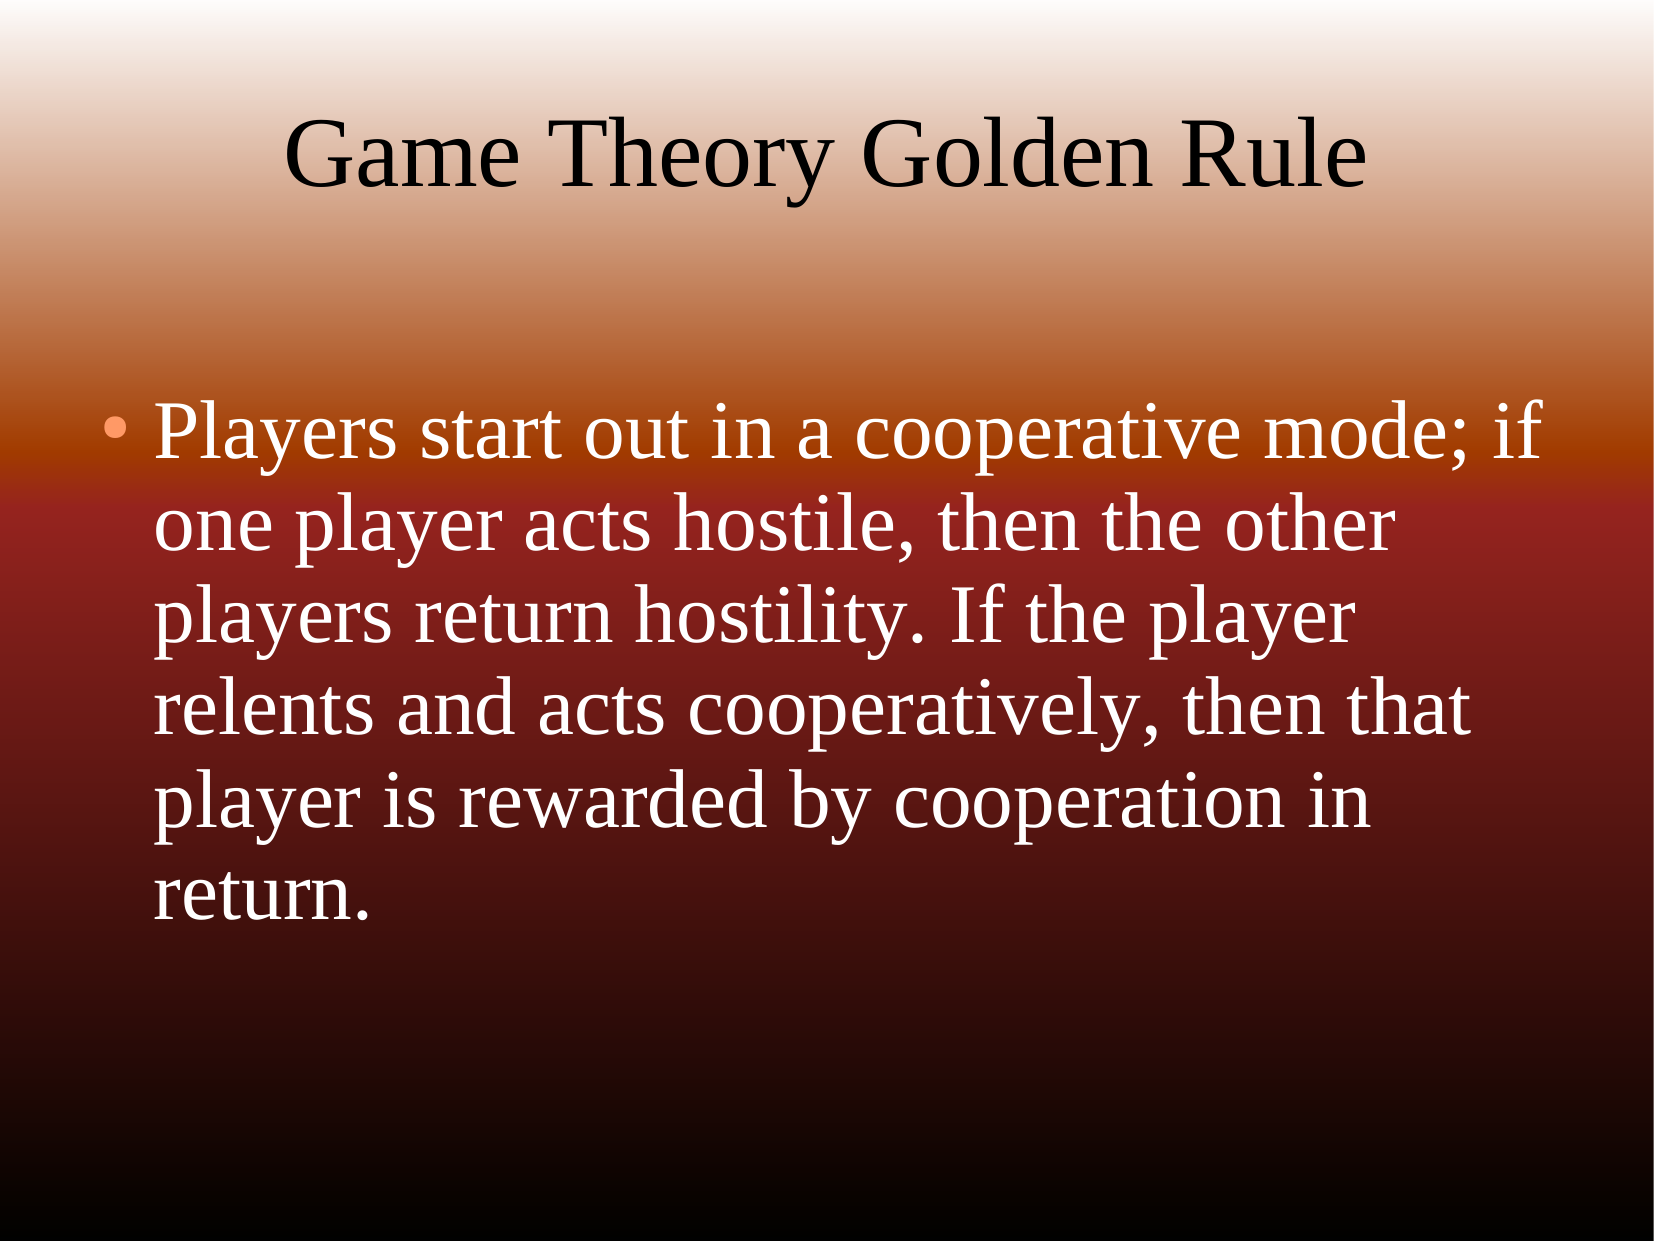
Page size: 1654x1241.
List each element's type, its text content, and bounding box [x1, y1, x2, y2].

list Players start out in a cooperative mode; if one player acts hostile, then the other players return hostility. If the player relents and acts cooperatively, then that player is rewarded by cooperation in return. [82, 383, 1571, 1093]
title Game Theory Golden Rule [82, 49, 1571, 257]
picture [0, 0, 1654, 1241]
